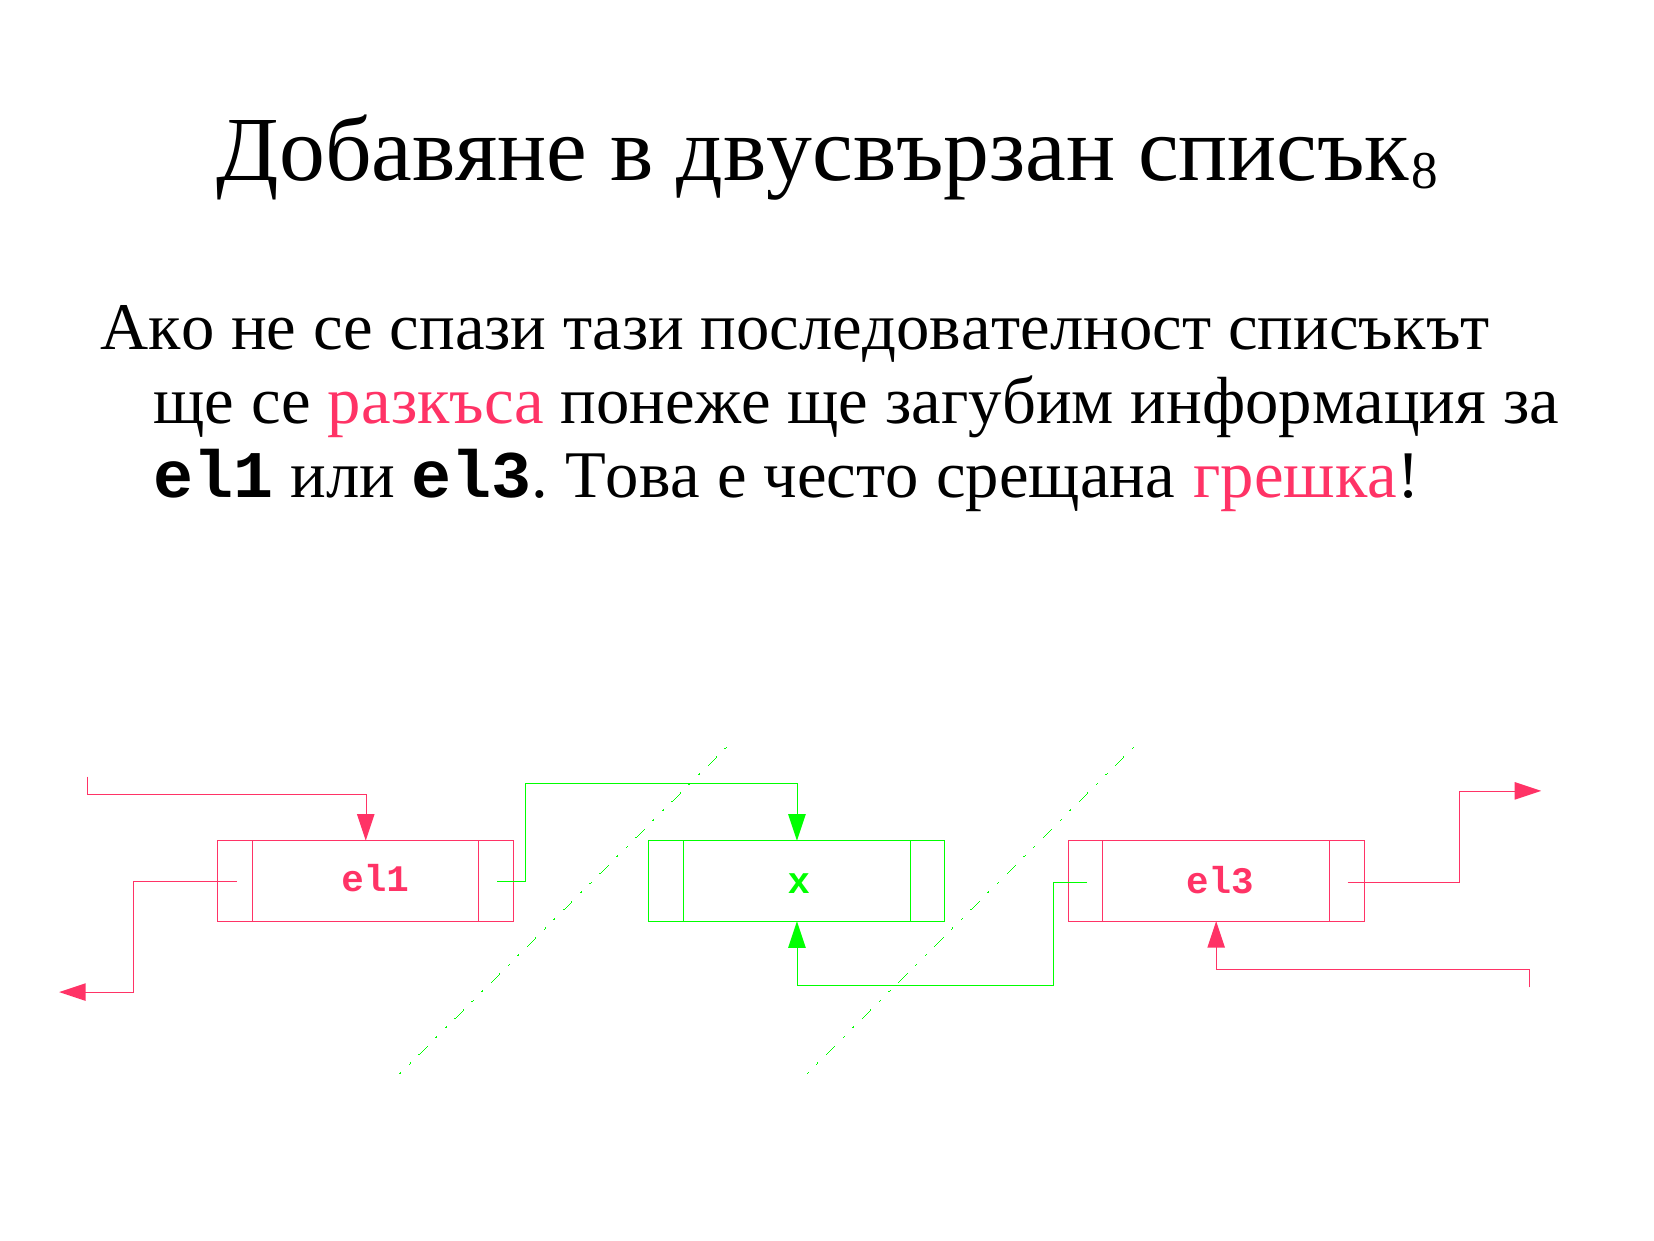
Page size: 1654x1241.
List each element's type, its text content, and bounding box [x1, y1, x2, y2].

list Ако не се спази тази последователност списъкът ще се разкъса понеже ще загубим информация за el1 или el3. Това е често срещана грешка! [82, 290, 1571, 1109]
text_box x [667, 852, 929, 913]
title Добавяне в двусвързан списък8 [121, 46, 1534, 254]
